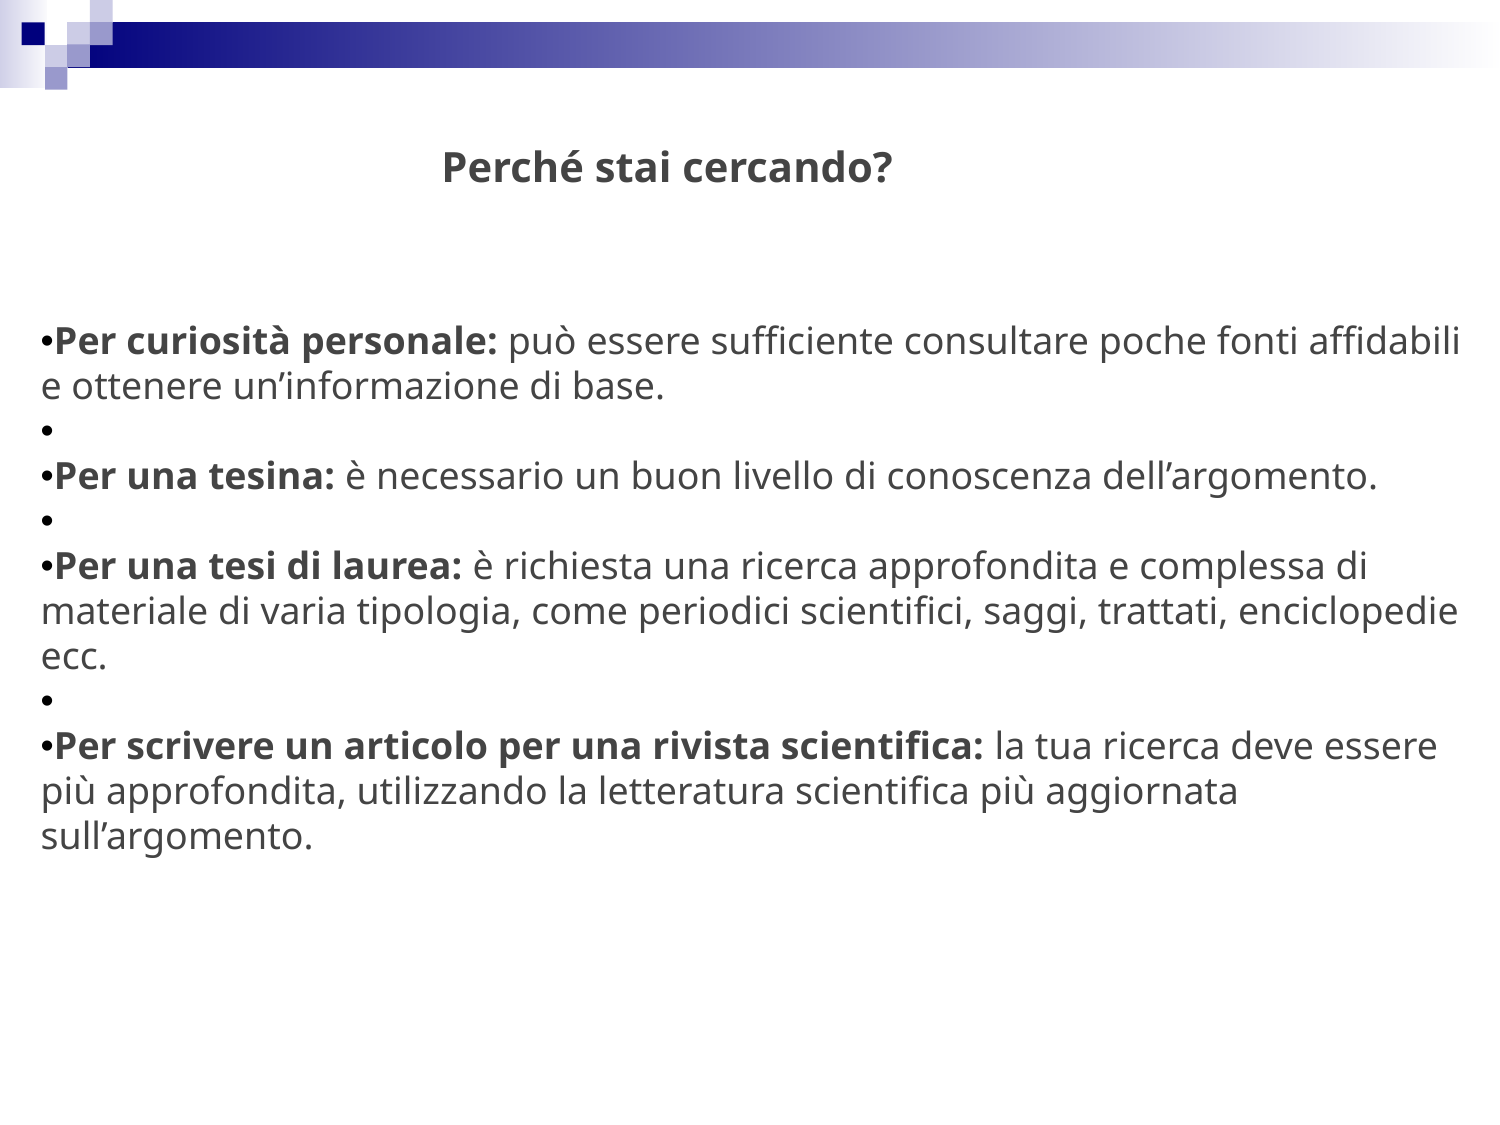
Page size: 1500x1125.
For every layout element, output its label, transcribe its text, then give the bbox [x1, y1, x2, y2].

text_box Perché stai cercando? [426, 134, 908, 199]
text_box Per curiosità personale: può essere sufficiente consultare poche fonti affidabili e ottenere un’informazione di base. Per una tesina: è necessario un buon livello di conoscenza dell’argomento. Per una tesi di laurea: è richiesta una ricerca approfondita e complessa di materiale di varia tipologia, come periodici scientifici, saggi, trattati, enciclopedie ecc. Per scrivere un articolo per una rivista scientifica: la tua ricerca deve essere più approfondita, utilizzando la letteratura scientifica più aggiornata sull’argomento. [26, 310, 1480, 865]
